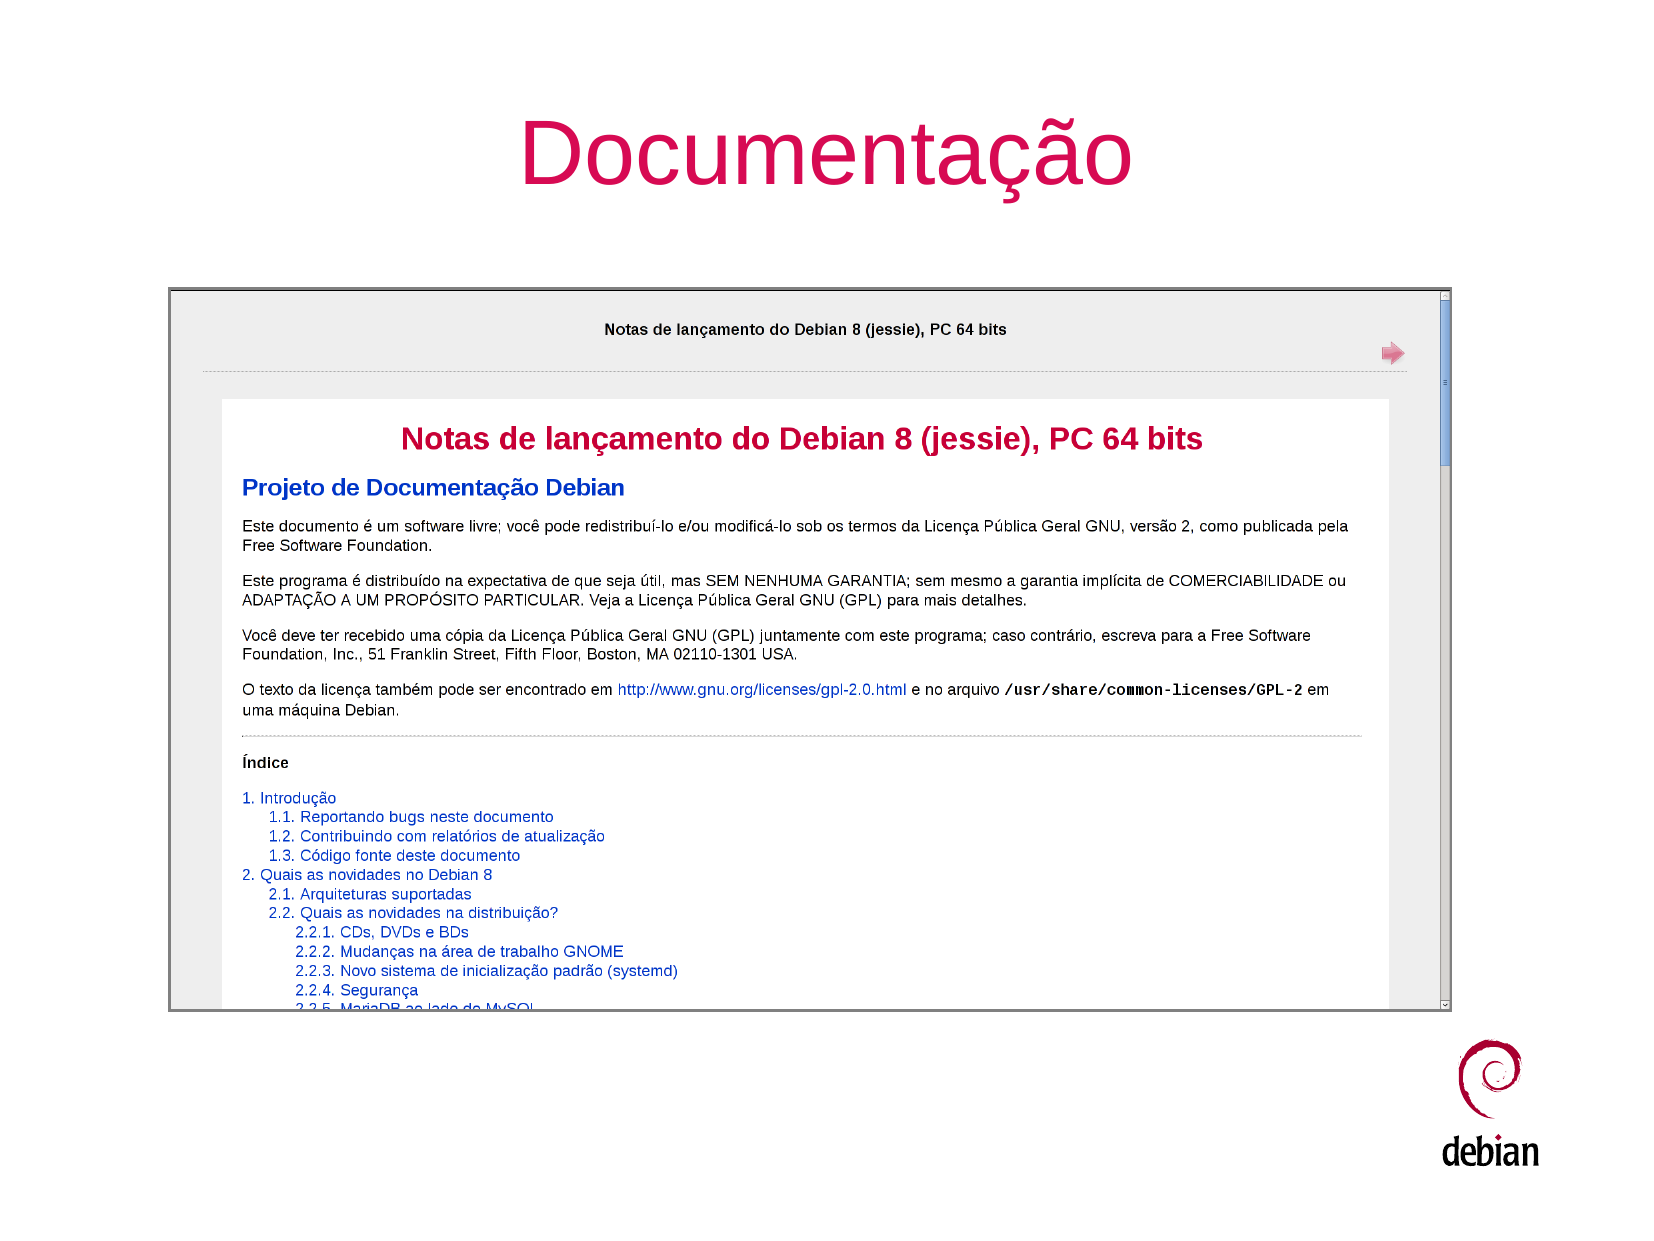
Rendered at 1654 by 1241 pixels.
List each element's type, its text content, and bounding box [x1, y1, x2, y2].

picture [170, 290, 1450, 1010]
title Documentação [82, 49, 1571, 257]
